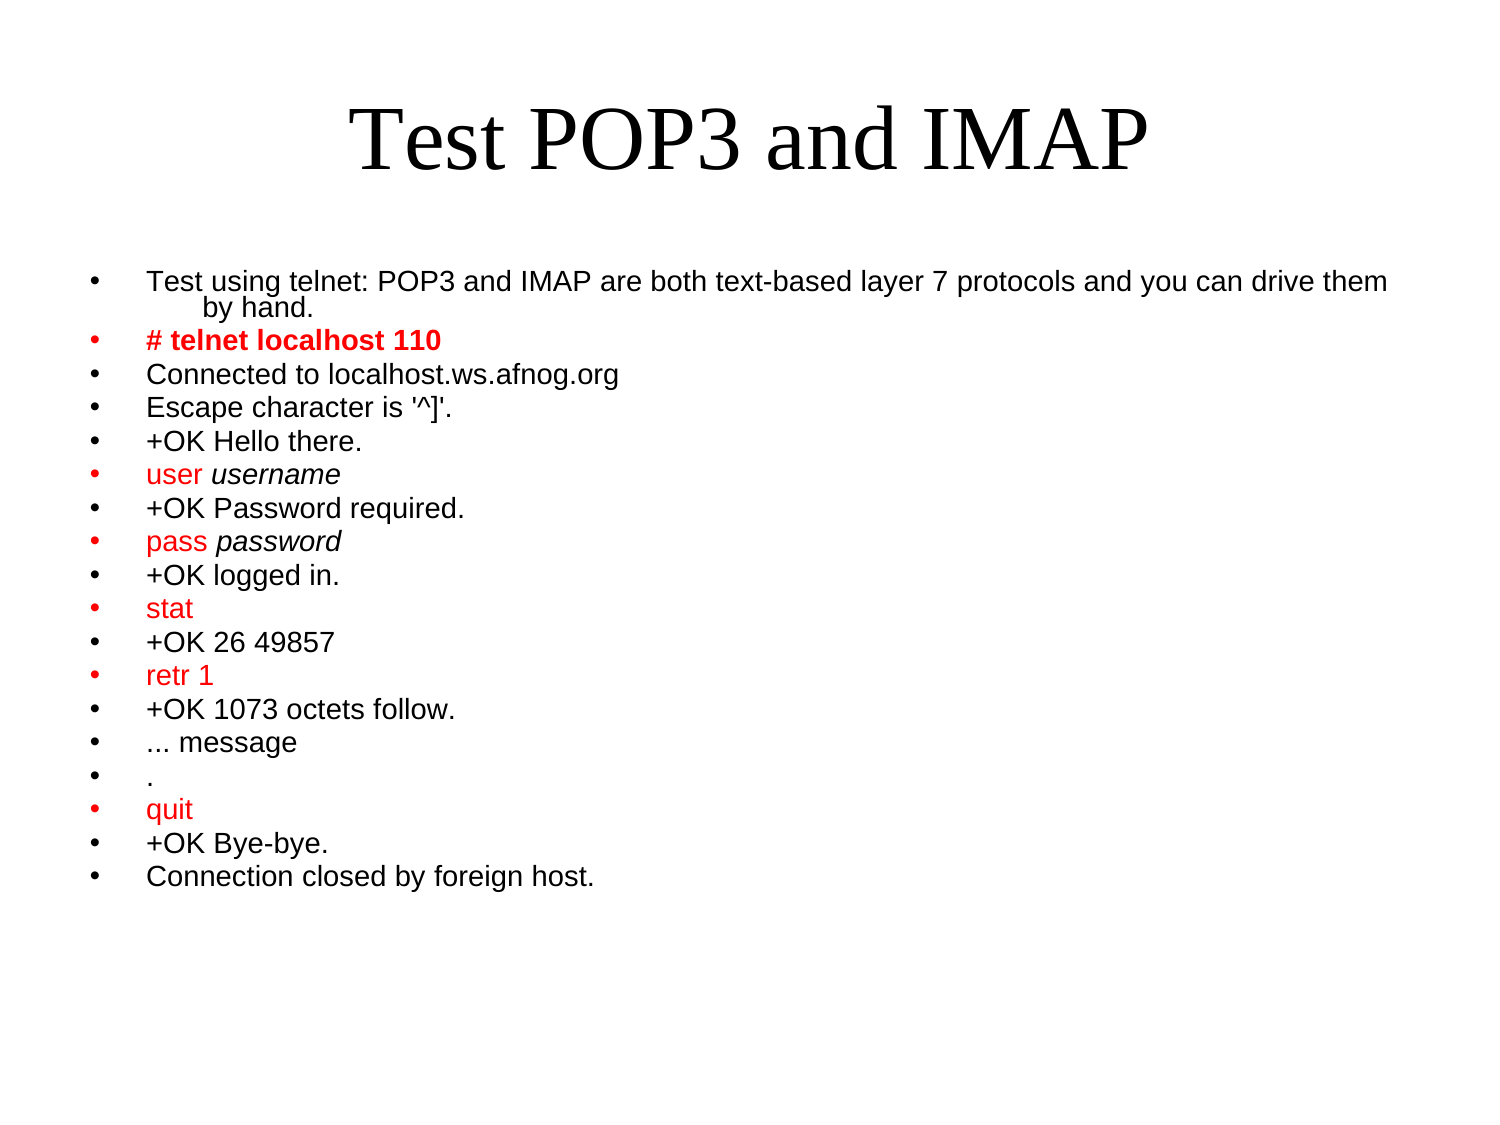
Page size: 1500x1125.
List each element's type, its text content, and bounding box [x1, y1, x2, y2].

title Test POP3 and IMAP [75, 45, 1426, 233]
list Test using telnet: POP3 and IMAP are both text-based layer 7 protocols and you can drive them by hand. # telnet localhost 110 Connected to localhost.ws.afnog.org Escape character is '^]'. +OK Hello there. user username +OK Password required. pass password +OK logged in. stat +OK 26 49857 retr 1 +OK 1073 octets follow. ... message . quit +OK Bye-bye. Connection closed by foreign host. [75, 262, 1426, 1006]
